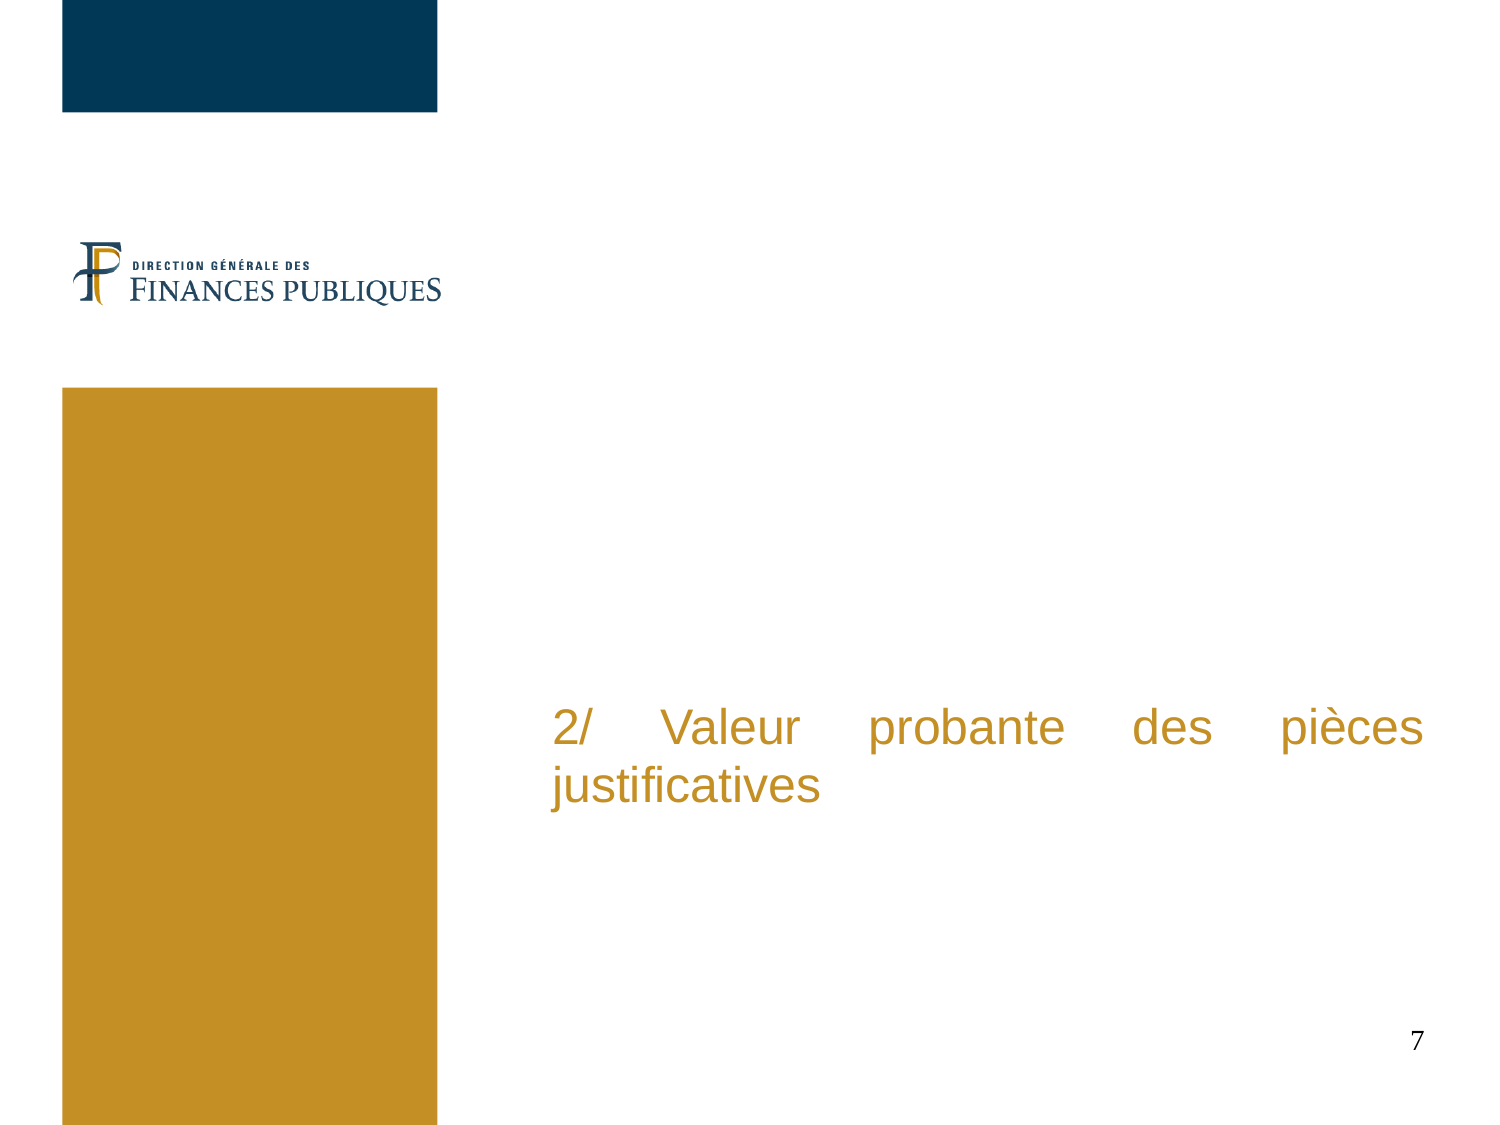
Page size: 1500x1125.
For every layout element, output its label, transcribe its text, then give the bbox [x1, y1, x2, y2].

title 2/ Valeur probante des pièces justificatives [537, 648, 1440, 865]
picture [50, 219, 463, 328]
